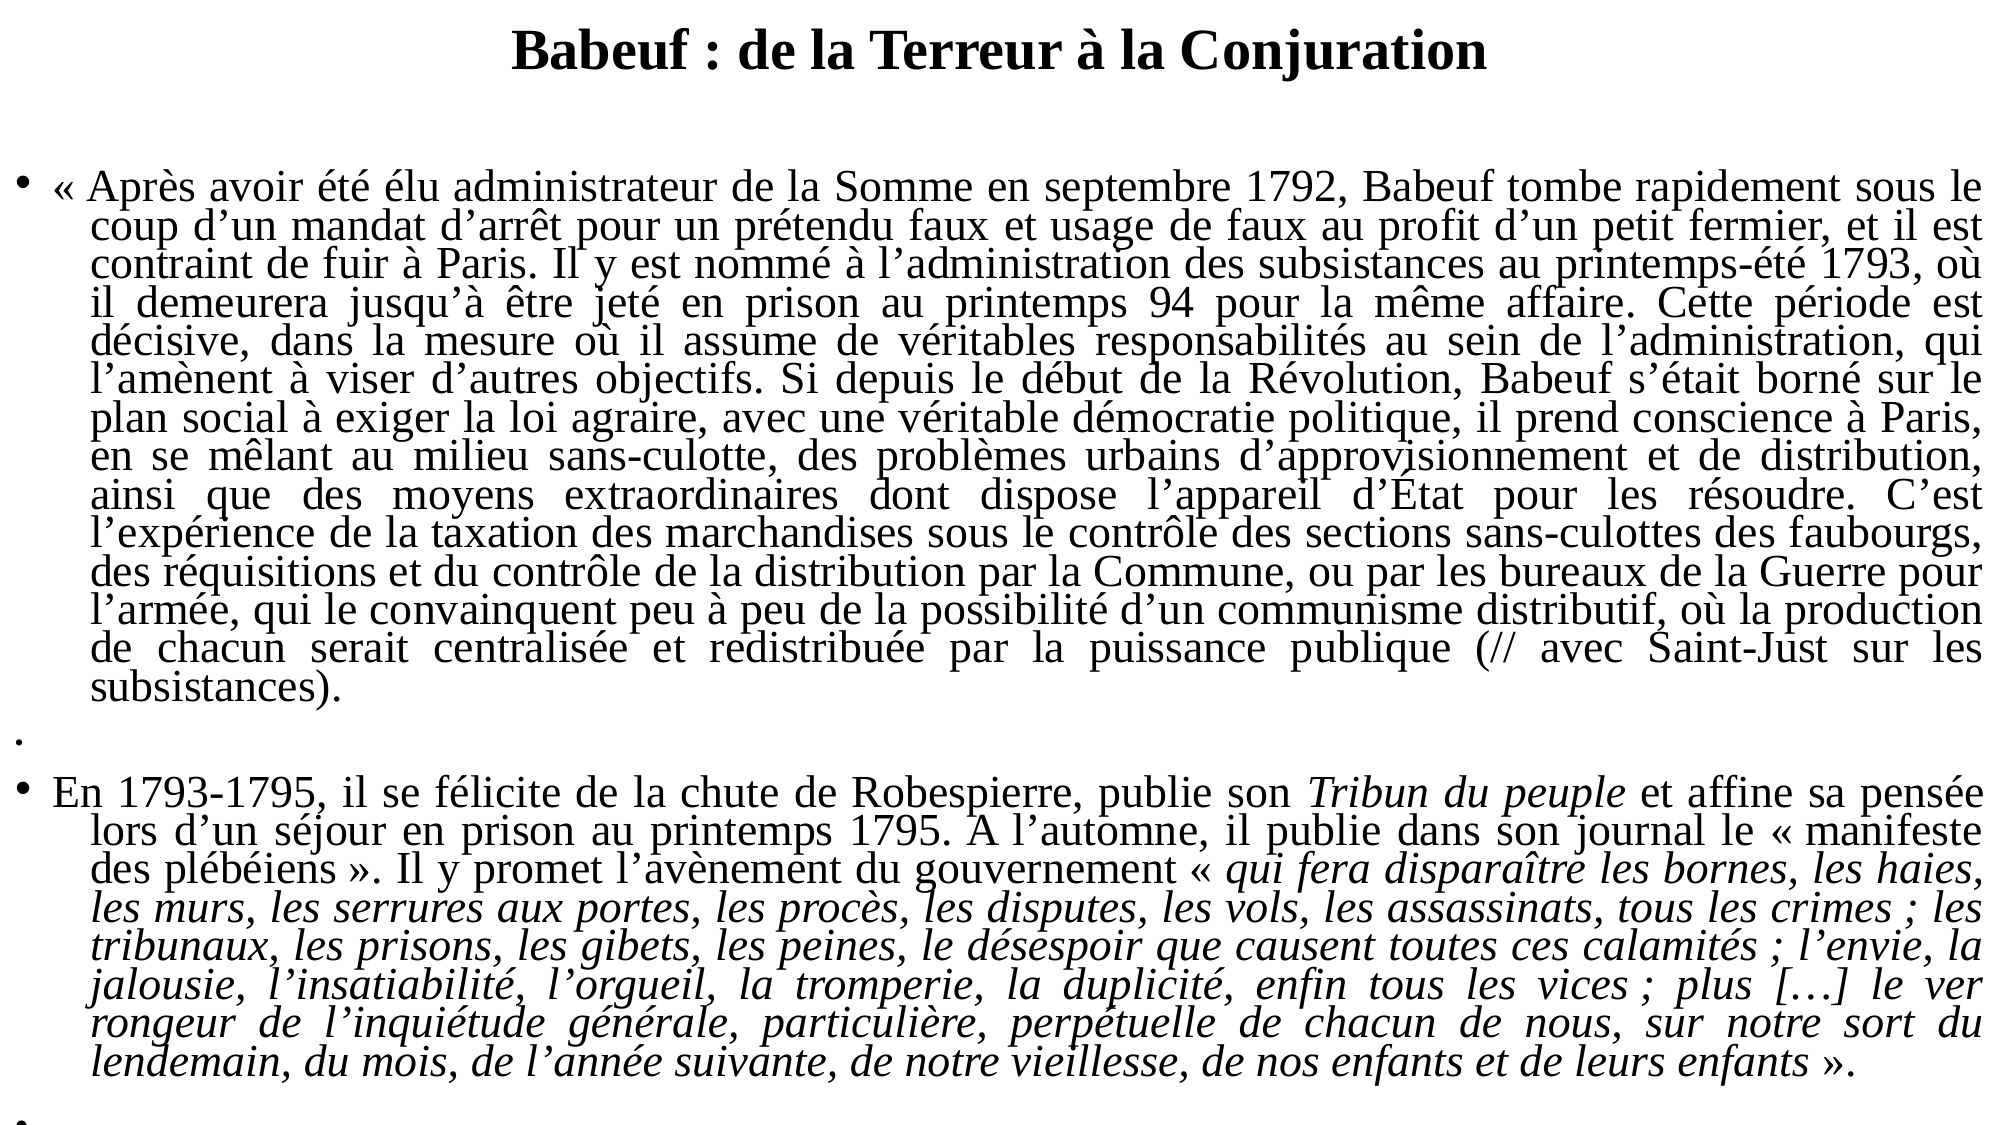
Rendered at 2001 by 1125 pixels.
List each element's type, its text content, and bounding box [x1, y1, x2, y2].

list « Après avoir été élu administrateur de la Somme en septembre 1792, Babeuf tombe rapidement sous le coup d’un mandat d’arrêt pour un prétendu faux et usage de faux au profit d’un petit fermier, et il est contraint de fuir à Paris. Il y est nommé à l’administration des subsistances au printemps-été 1793, où il demeurera jusqu’à être jeté en prison au printemps 94 pour la même affaire. Cette période est décisive, dans la mesure où il assume de véritables responsabilités au sein de l’administration, qui l’amènent à viser d’autres objectifs. Si depuis le début de la Révolution, Babeuf s’était borné sur le plan social à exiger la loi agraire, avec une véritable démocratie politique, il prend conscience à Paris, en se mêlant au milieu sans-culotte, des problèmes urbains d’approvisionnement et de distribution, ainsi que des moyens extraordinaires dont dispose l’appareil d’État pour les résoudre. C’est l’expérience de la taxation des marchandises sous le contrôle des sections sans-culottes des faubourgs, des réquisitions et du contrôle de la distribution par la Commune, ou par les bureaux de la Guerre pour l’armée, qui le convainquent peu à peu de la possibilité d’un communisme distributif, où la production de chacun serait centralisée et redistribuée par la puissance publique (// avec Saint-Just sur les subsistances). En 1793-1795, il se félicite de la chute de Robespierre, publie son Tribun du peuple et affine sa pensée lors d’un séjour en prison au printemps 1795. A l’automne, il publie dans son journal le « manifeste des plébéiens ». Il y promet l’avènement du gouvernement « qui fera disparaître les bornes, les haies, les murs, les serrures aux portes, les procès, les disputes, les vols, les assassinats, tous les crimes ; les tribunaux, les prisons, les gibets, les peines, le désespoir que causent toutes ces calamités ; l’envie, la jalousie, l’insatiabilité, l’orgueil, la tromperie, la duplicité, enfin tous les vices ; plus […] le ver rongeur de l’inquiétude générale, particulière, perpétuelle de chacun de nous, sur notre sort du lendemain, du mois, de l’année suivante, de notre vieillesse, de nos enfants et de leurs enfants ». [0, 163, 2000, 1125]
title Babeuf : de la Terreur à la Conjuration [249, 0, 1750, 102]
